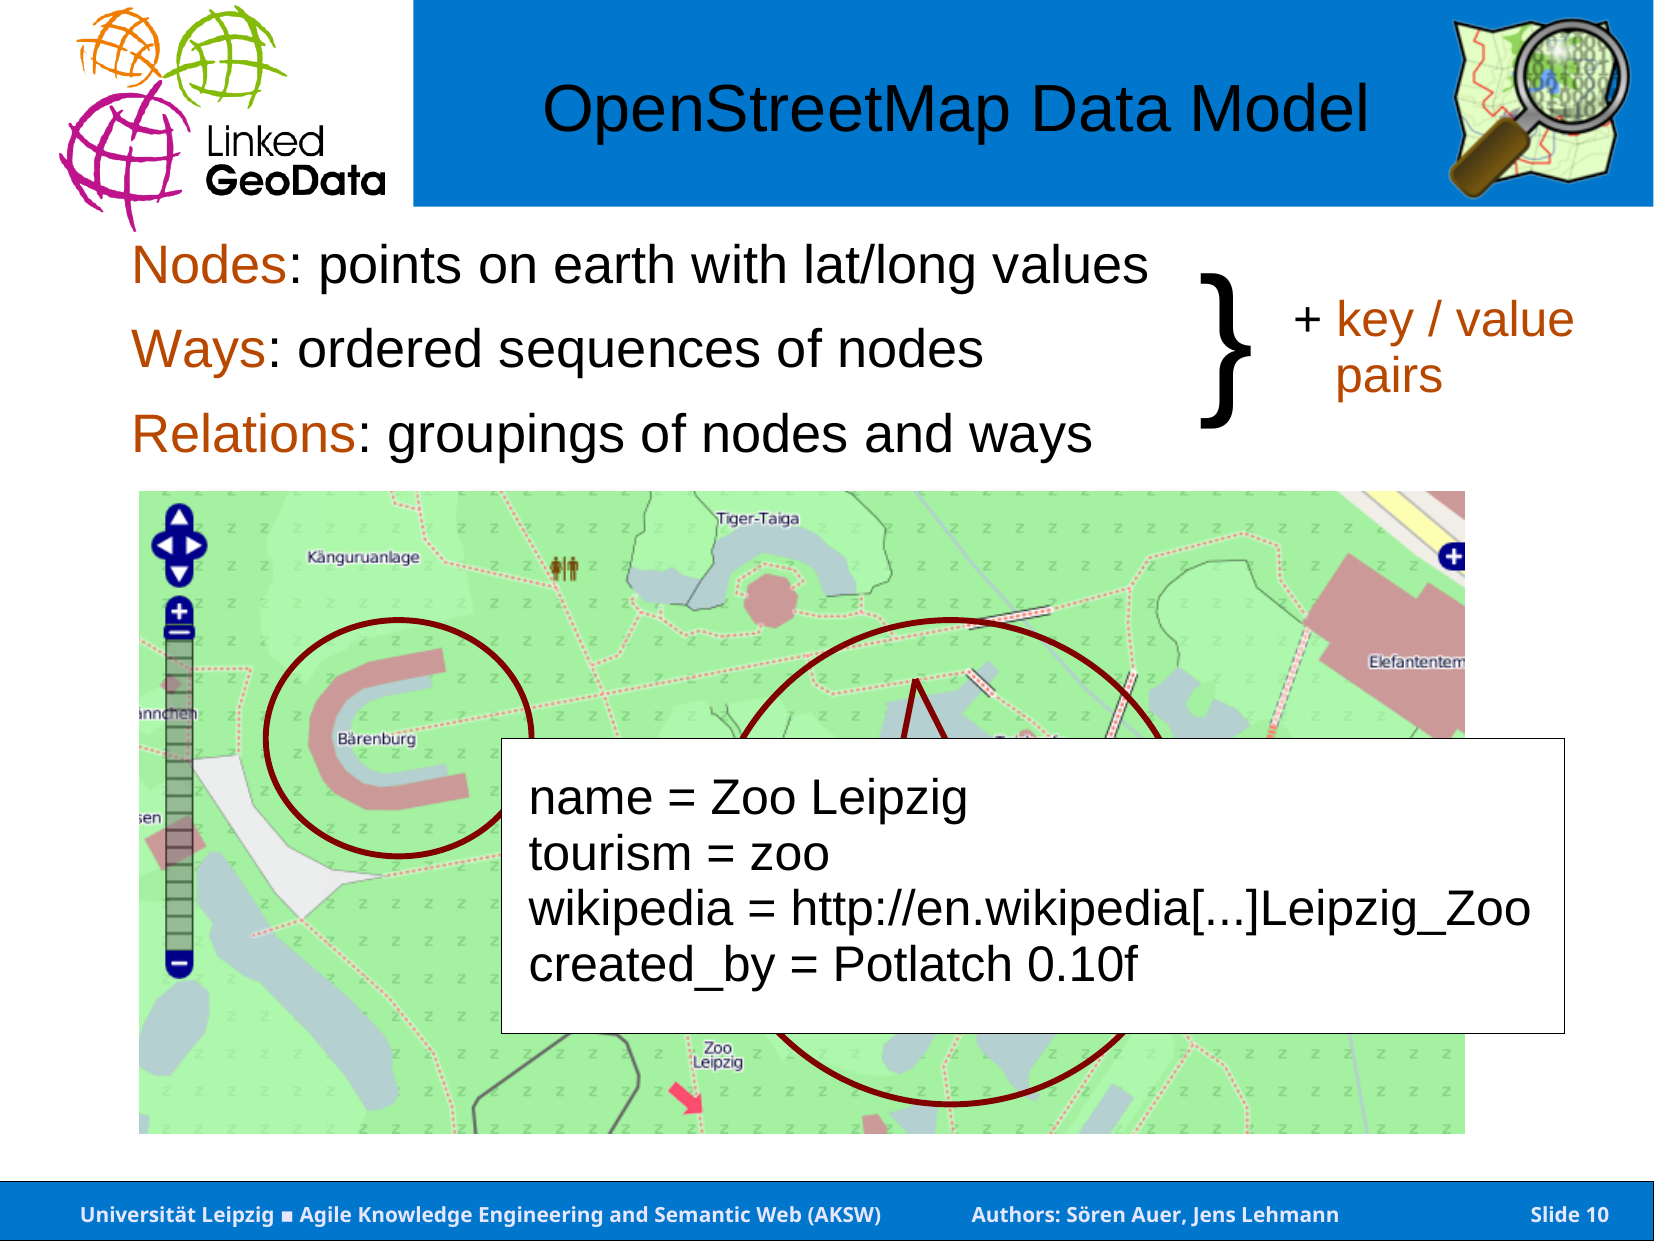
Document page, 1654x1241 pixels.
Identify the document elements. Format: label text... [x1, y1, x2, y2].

picture [269, 624, 528, 853]
text_box [501, 738, 1565, 1034]
picture [59, 5, 385, 227]
text_box Nodes: points on earth with lat/long values Ways: ordered sequences of nodes Relations: groupings of nodes and ways [21, 227, 1182, 472]
picture [139, 491, 1465, 1134]
picture [1446, 13, 1635, 201]
text_box } [1184, 236, 1270, 473]
text_box name = Zoo Leipzig tourism = zoo wikipedia = http://en.wikipedia[...]Leipzig_Zoo created_by = Potlatch 0.10f [513, 761, 1548, 1056]
picture [812, 1056, 1089, 1101]
text_box + key / value pairs [1278, 283, 1591, 411]
picture [747, 624, 1154, 738]
title OpenStreetMap Data Model [360, 46, 1446, 170]
